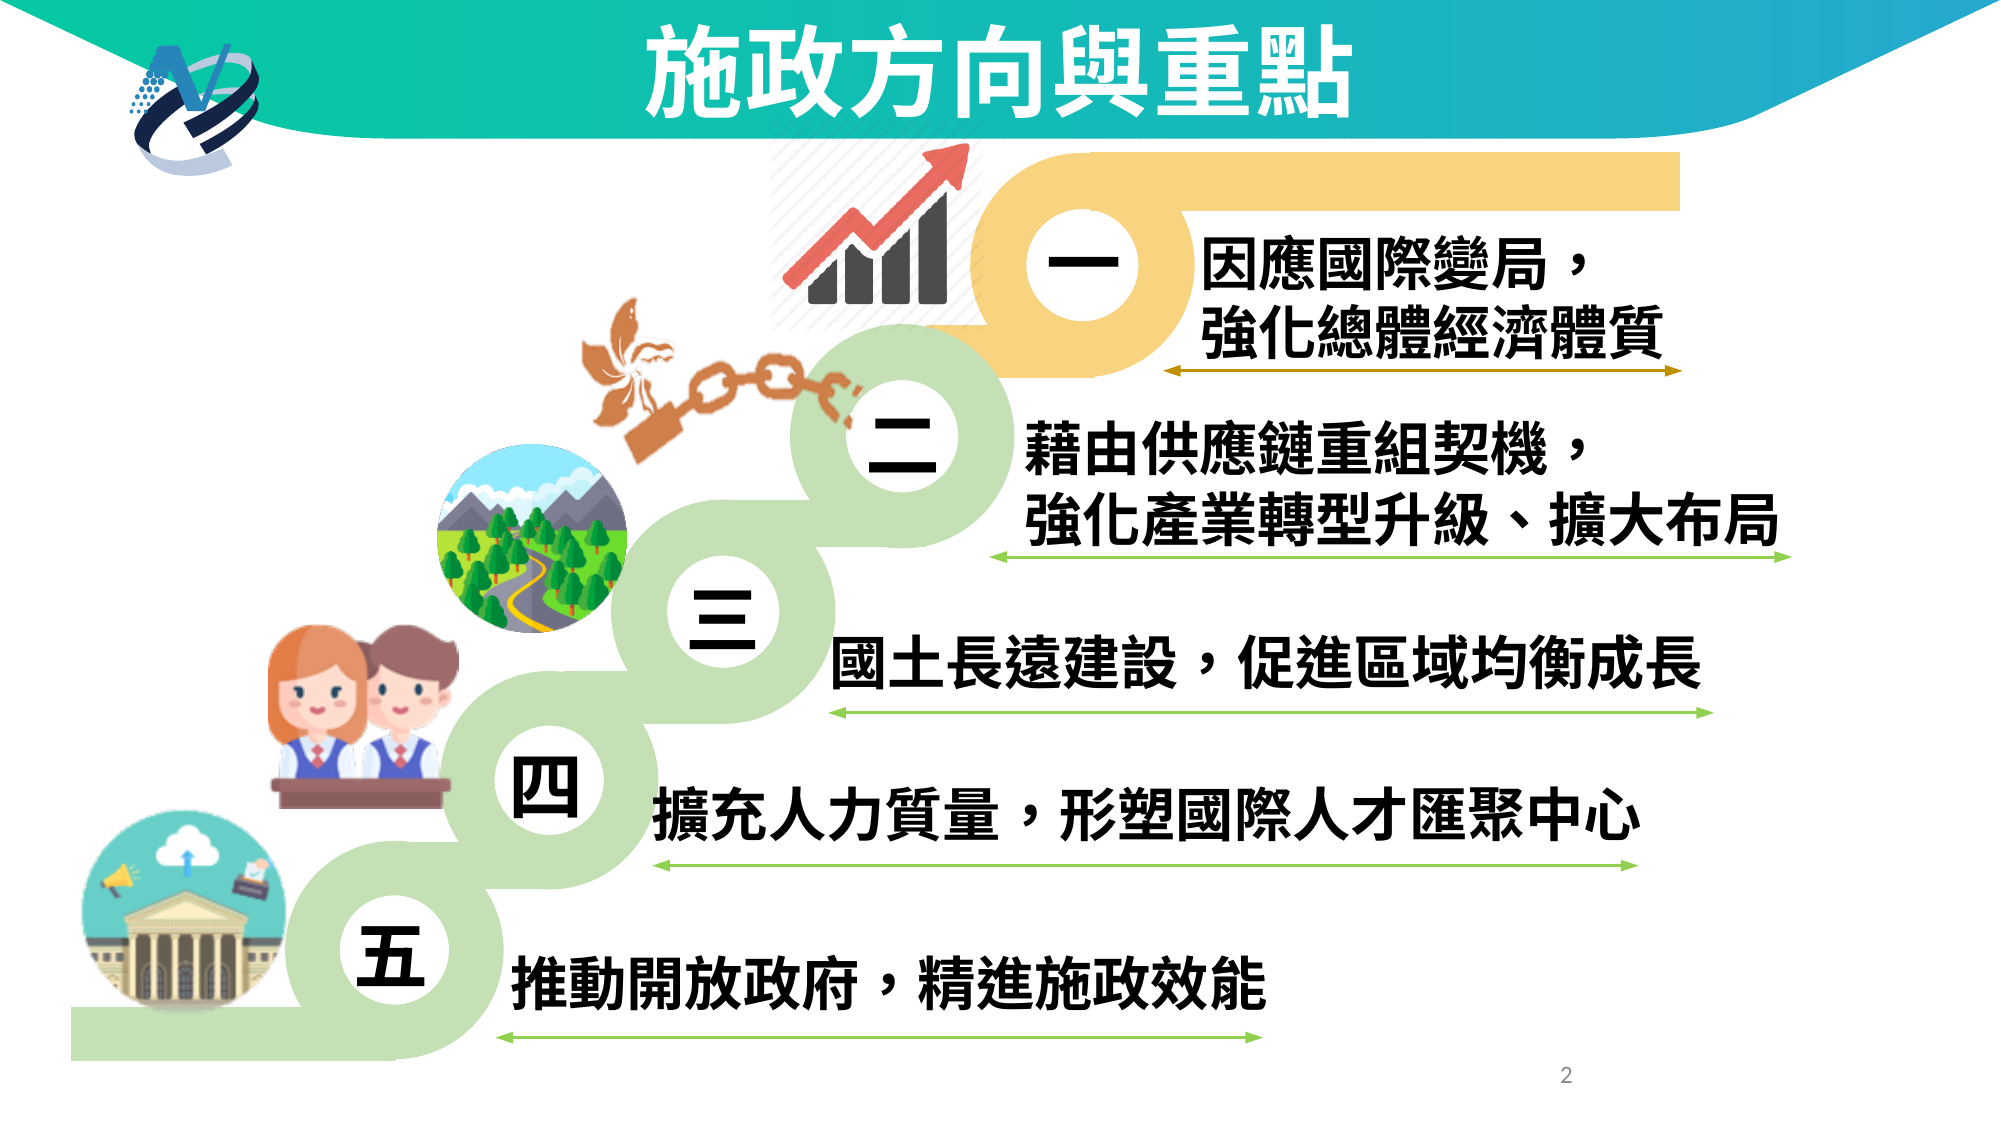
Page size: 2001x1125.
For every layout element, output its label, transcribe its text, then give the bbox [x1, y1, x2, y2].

picture [129, 43, 259, 176]
text_box 五 [339, 901, 459, 1008]
text_box 一 [1031, 209, 1128, 316]
text_box 擴充人力質量，形塑國際人才匯聚中心 [636, 770, 1749, 857]
text_box 施政方向與重點 [523, 2, 1477, 139]
text_box 三 [670, 564, 791, 671]
text_box 四 [493, 732, 613, 839]
text_box 因應國際變局， 強化總體經濟體質 [1185, 220, 1735, 375]
text_box 二 [880, 389, 955, 496]
text_box [71, 152, 1680, 1061]
picture [55, 114, 985, 1038]
text_box 藉由供應鏈重組契機， 強化產業轉型升級、擴大布局 [1009, 403, 2000, 558]
text_box [1545, 1044, 1996, 1104]
text_box 國土長遠建設，促進區域均衡成長 [814, 619, 1927, 705]
text_box 推動開放政府，精進施政效能 [495, 939, 1608, 1026]
